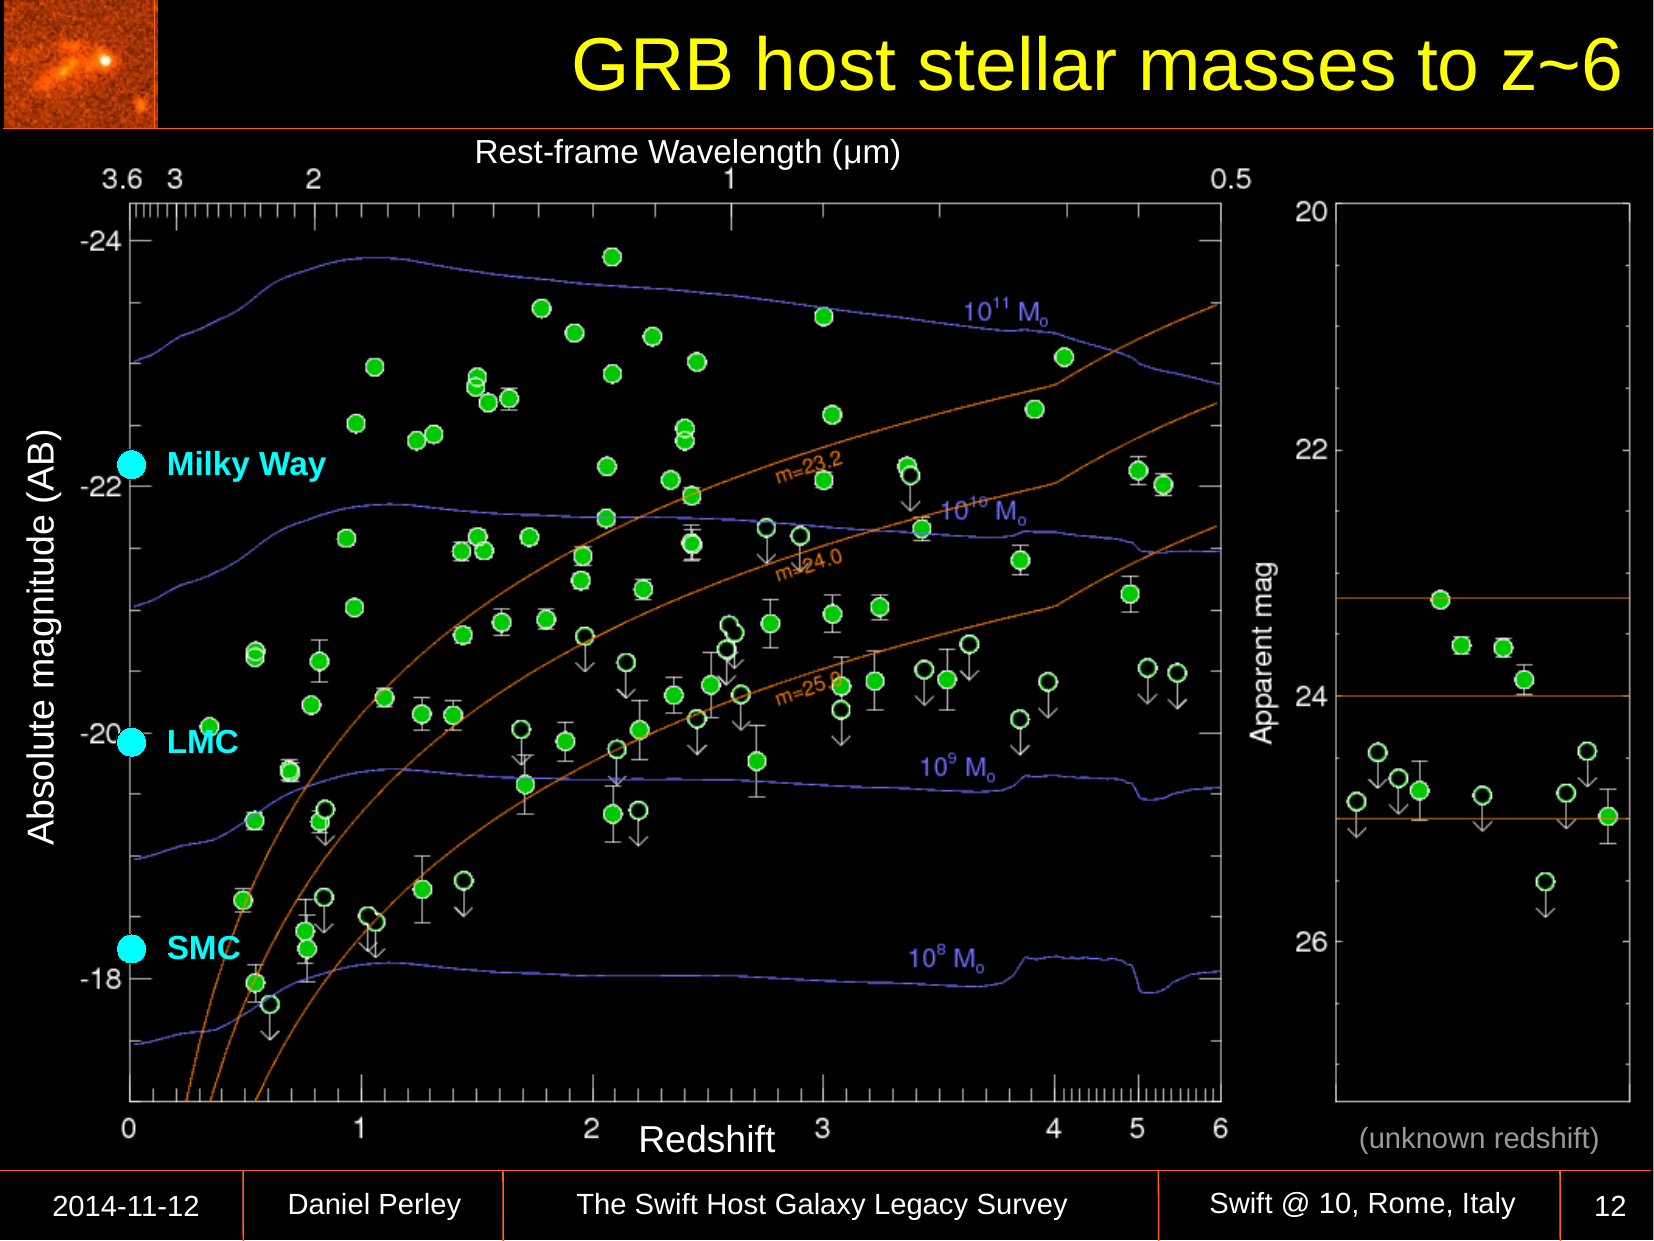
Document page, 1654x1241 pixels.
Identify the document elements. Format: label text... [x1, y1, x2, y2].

title GRB host stellar masses to z~6 [187, 21, 1624, 108]
text_box Redshift [623, 1111, 814, 1168]
picture [4, 0, 154, 128]
text_box [116, 933, 147, 964]
picture [75, 164, 1637, 1143]
text_box Absolute magnitude (AB) [12, 375, 70, 901]
text_box LMC [152, 715, 378, 768]
text_box [116, 449, 147, 480]
text_box (unknown redshift) [1344, 1114, 1645, 1163]
text_box Rest-frame Wavelength (μm) [459, 126, 1060, 179]
text_box SMC [152, 922, 378, 975]
text_box [116, 727, 147, 758]
text_box Milky Way [152, 438, 378, 491]
